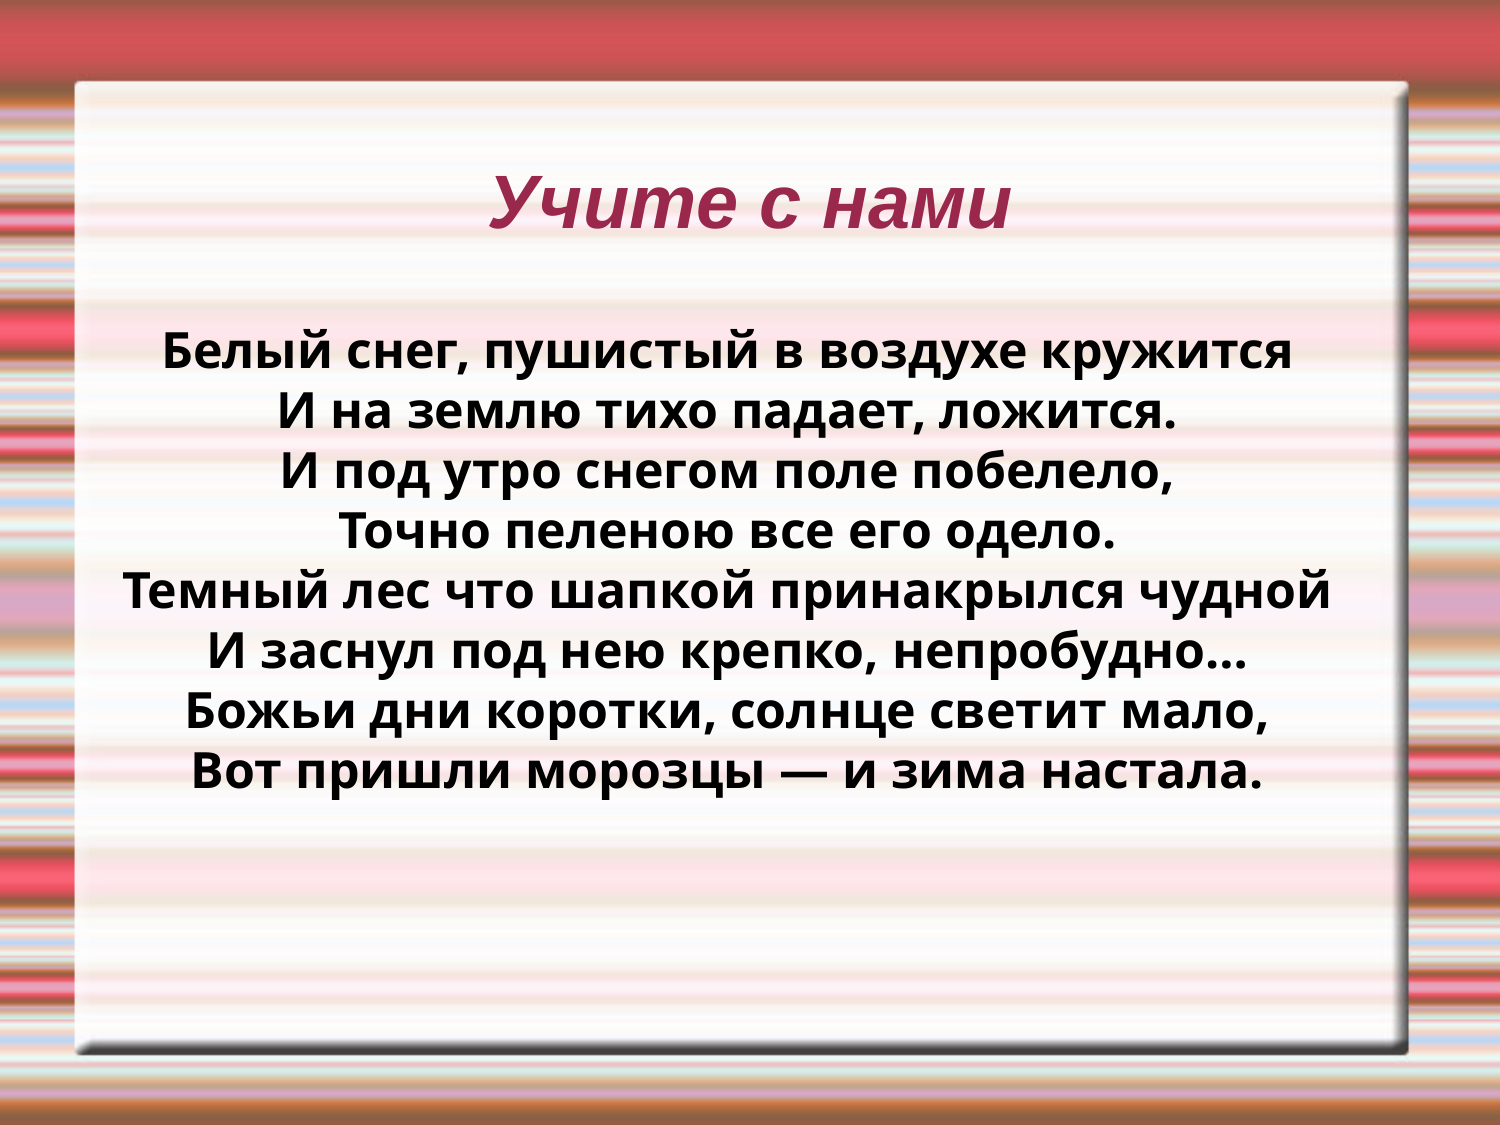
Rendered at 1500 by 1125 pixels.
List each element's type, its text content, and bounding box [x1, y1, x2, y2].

list Белый снег, пушистый в воздухе кружится И на землю тихо падает, ложится. И под утро снегом поле побелело, Точно пеленою все его одело. Темный лес что шапкой принакрылся чудной И заснул под нею крепко, непробудно… Божьи дни коротки, солнце светит мало, Вот пришли морозцы — и зима настала. [122, 318, 1376, 1027]
title Учите с нами [110, 104, 1392, 292]
